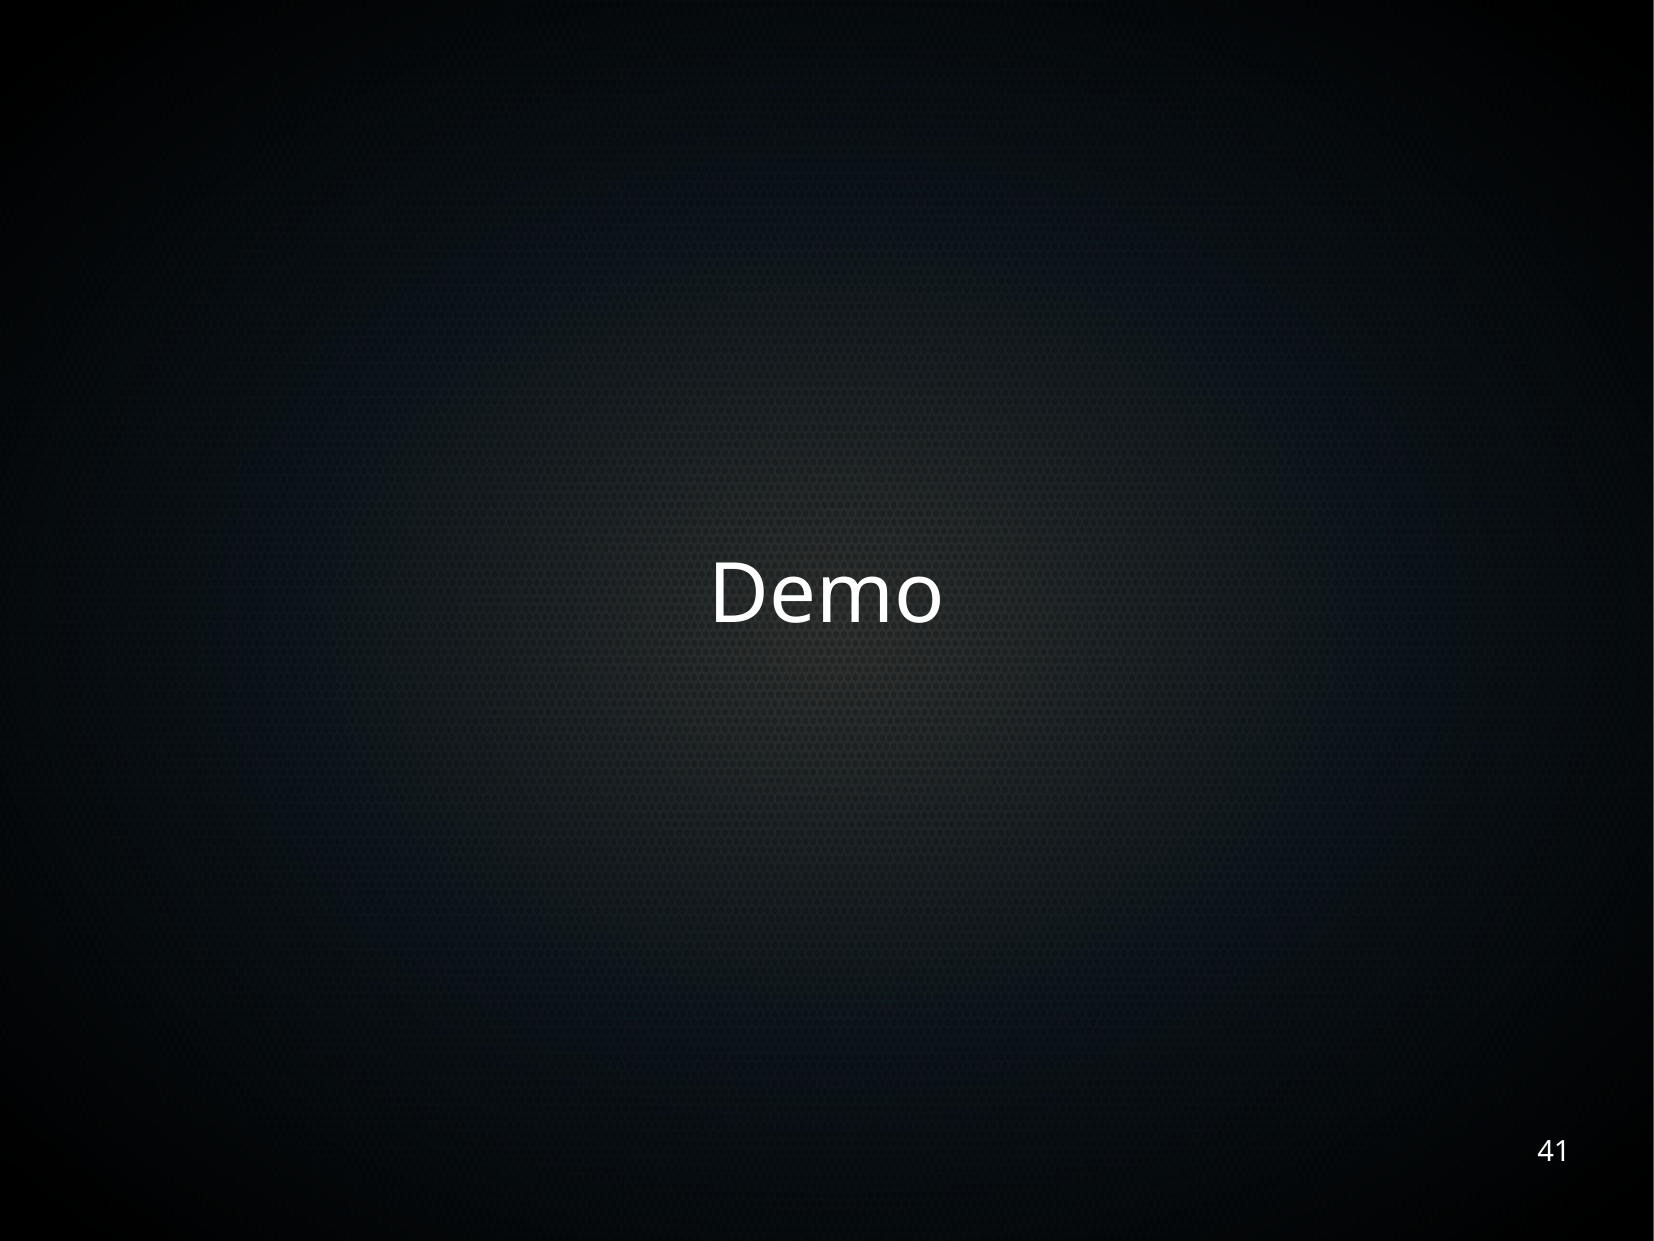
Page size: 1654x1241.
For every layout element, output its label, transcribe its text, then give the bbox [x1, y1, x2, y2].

picture [0, 0, 1654, 1241]
title Demo [82, 486, 1571, 694]
